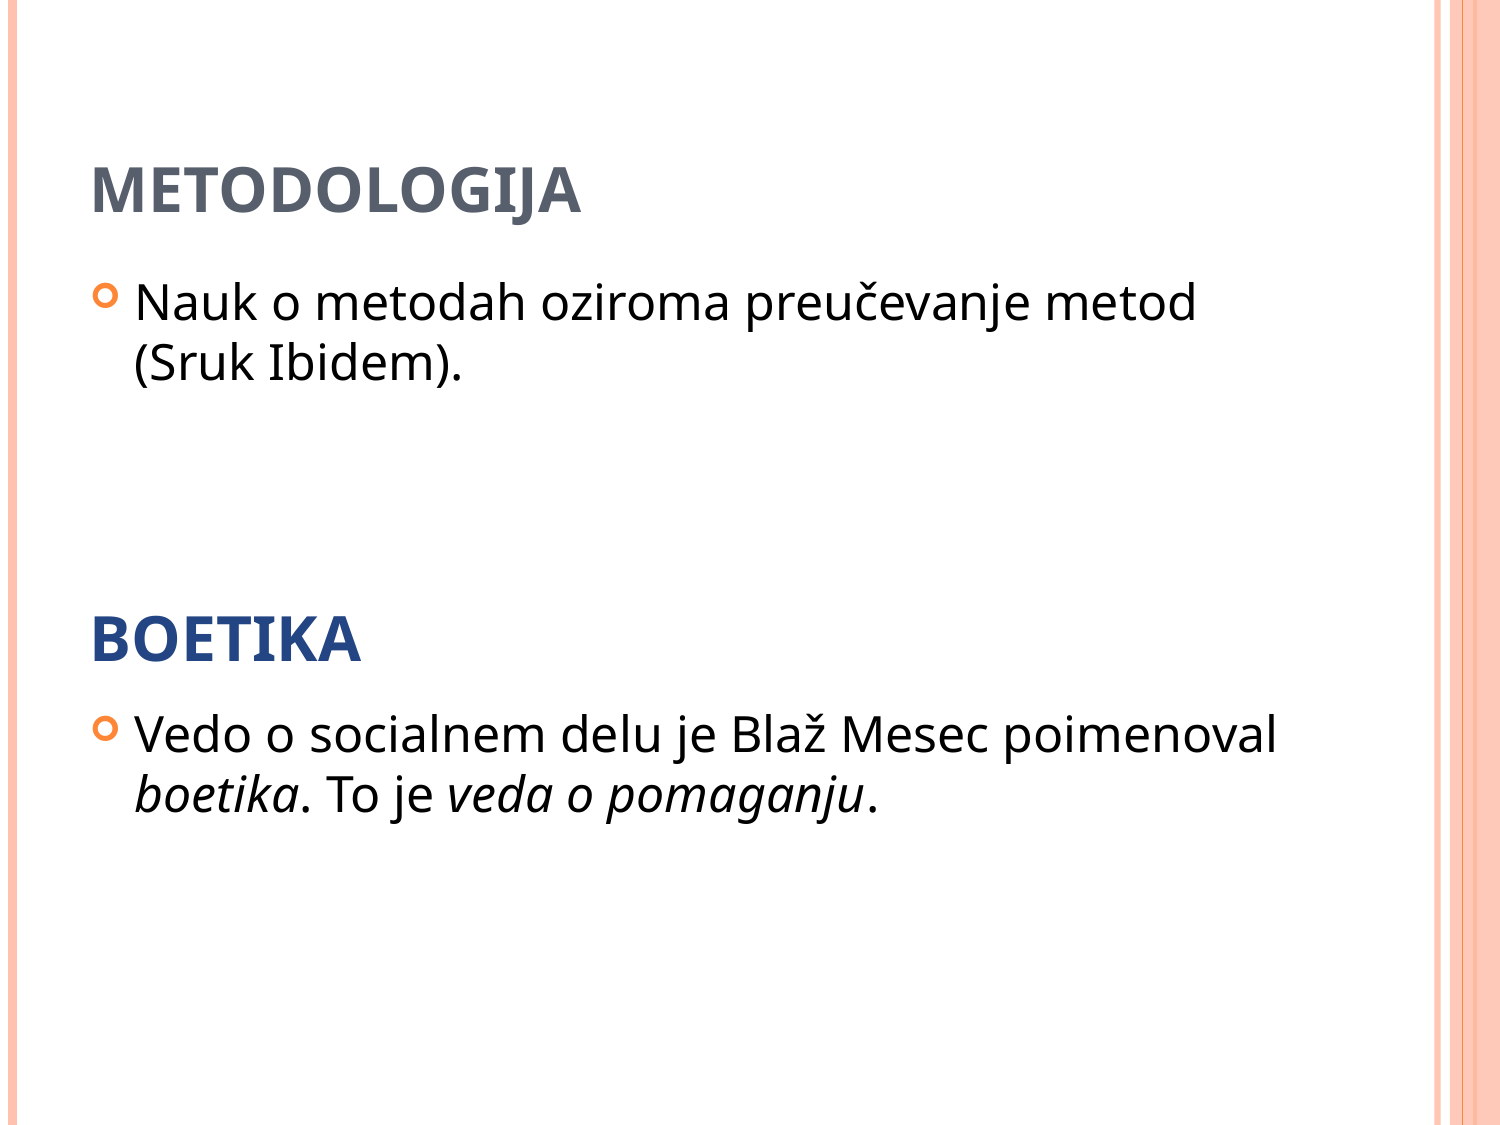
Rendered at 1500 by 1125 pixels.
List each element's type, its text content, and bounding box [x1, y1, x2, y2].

list Nauk o metodah oziroma preučevanje metod (Sruk Ibidem). BOETIKA Vedo o socialnem delu je Blaž Mesec poimenoval boetika. To je veda o pomaganju. [75, 262, 1300, 1062]
title METODOLOGIJA [75, 45, 1300, 233]
